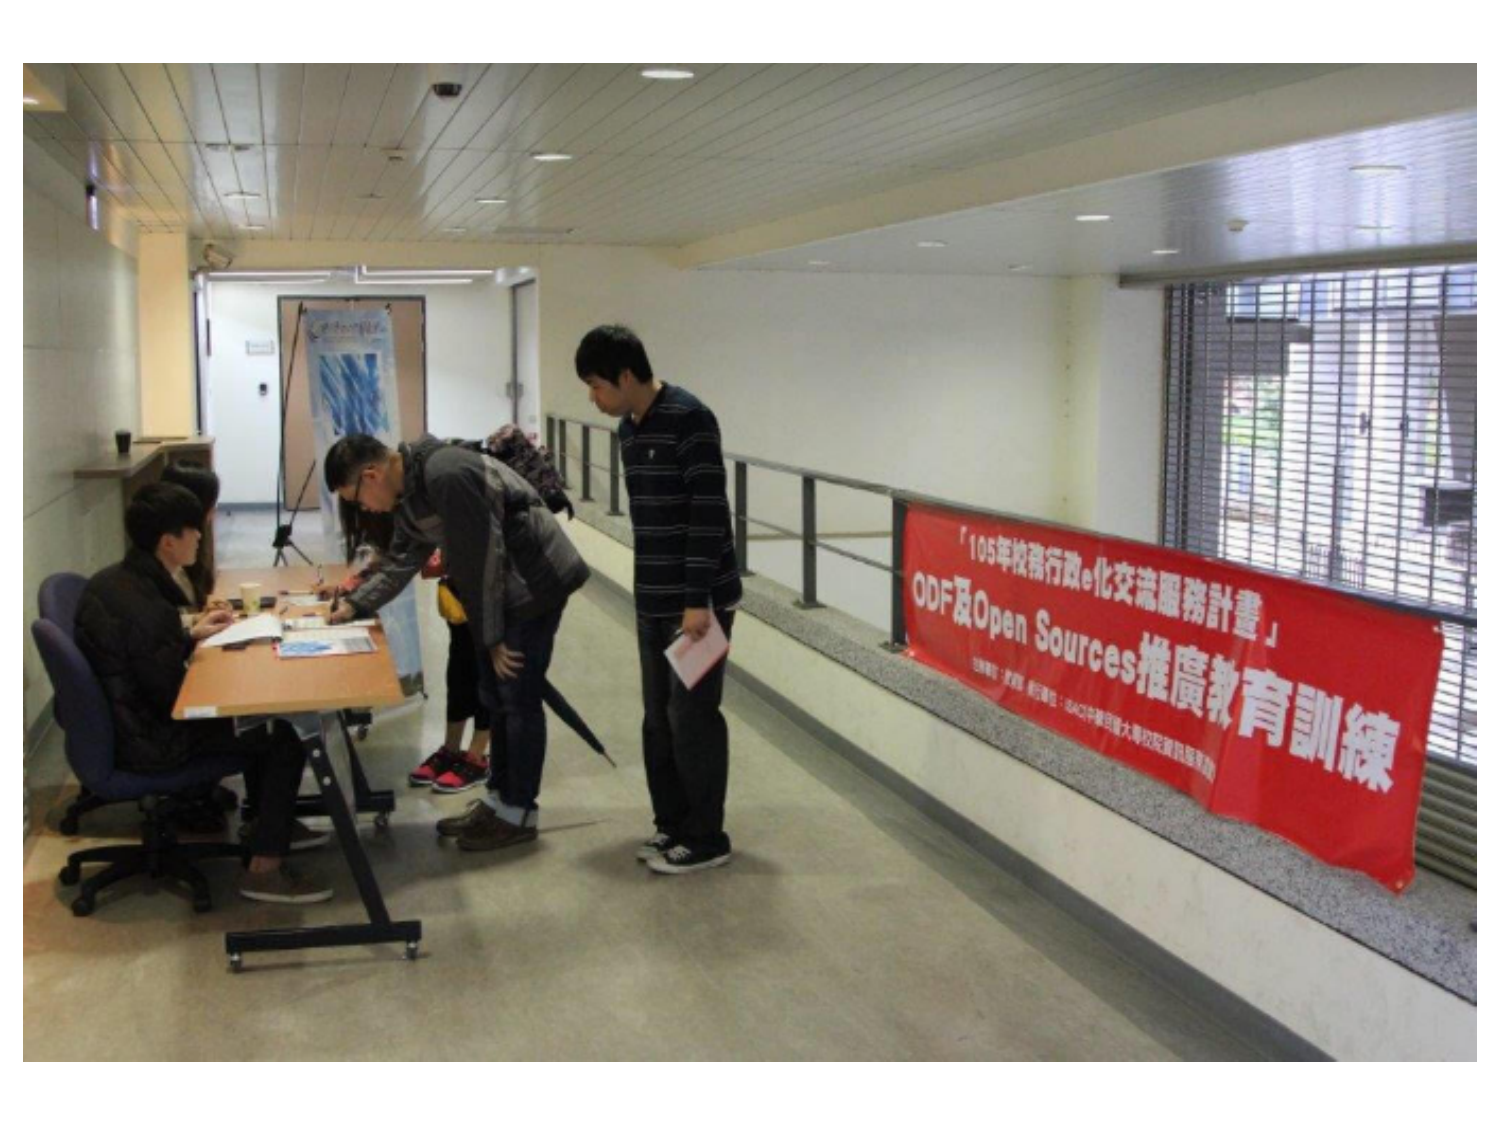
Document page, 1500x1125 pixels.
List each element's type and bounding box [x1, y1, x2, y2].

picture [23, 63, 1477, 1062]
